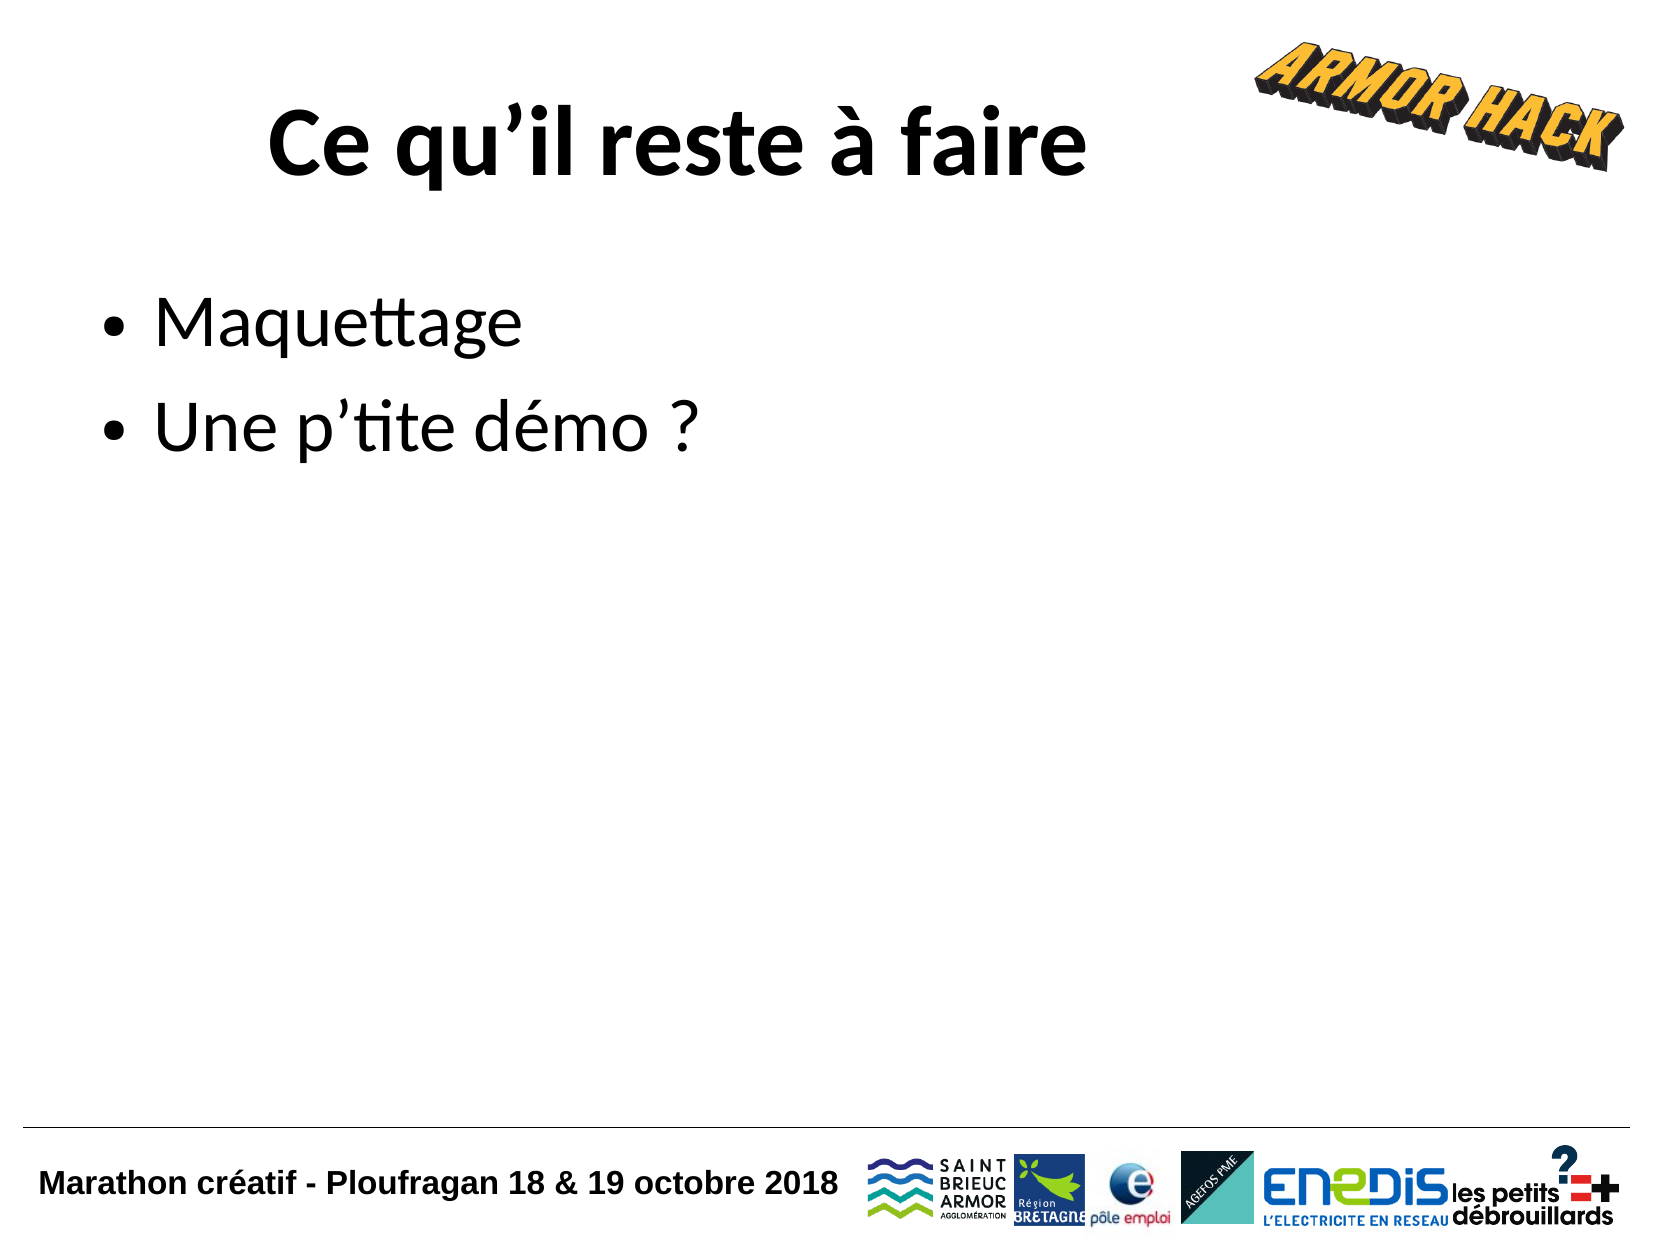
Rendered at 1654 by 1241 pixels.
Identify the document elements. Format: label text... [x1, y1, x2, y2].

list Maquettage Une p’tite démo ? [82, 290, 1571, 1109]
picture [1259, 1145, 1619, 1241]
picture [1181, 1151, 1254, 1225]
picture [866, 1149, 1176, 1241]
title Ce qu’il reste à faire [11, 47, 1347, 255]
text_box Marathon créatif - Ploufragan 18 & 19 octobre 2018 [23, 1157, 866, 1210]
picture [1248, 35, 1630, 178]
